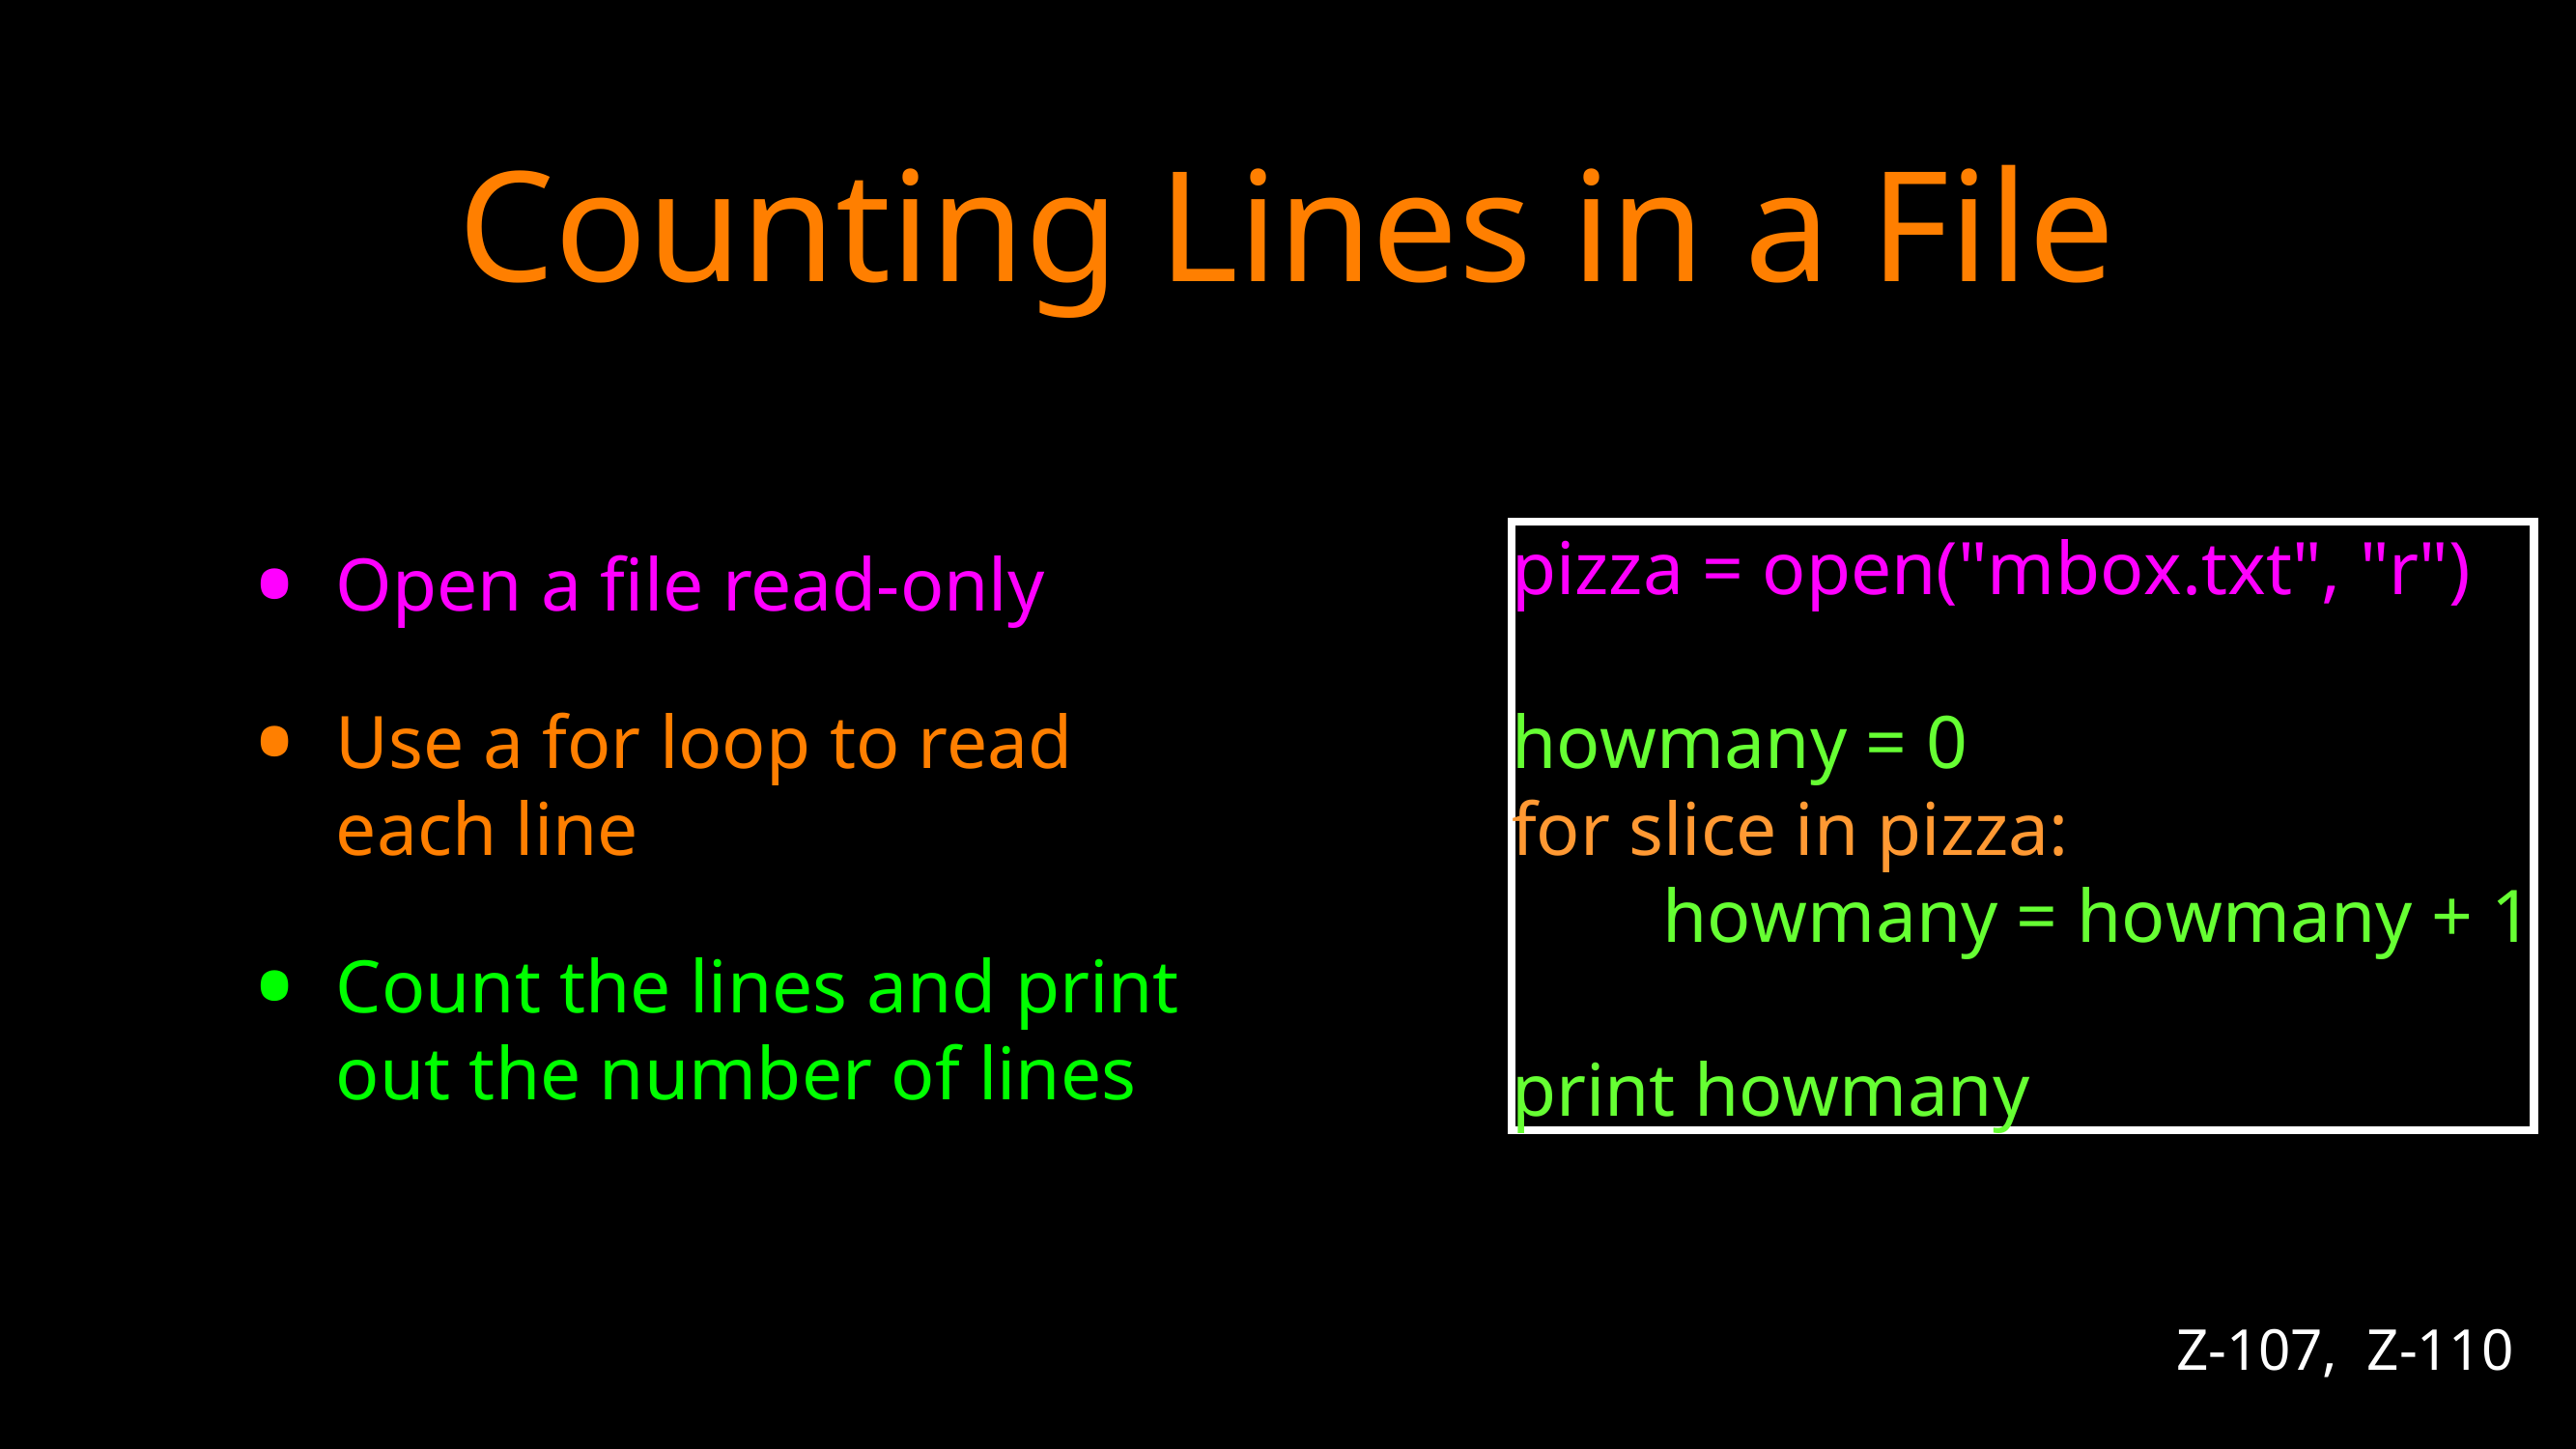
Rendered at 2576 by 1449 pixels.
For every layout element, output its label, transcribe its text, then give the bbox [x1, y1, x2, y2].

title Counting Lines in a File [183, 38, 2392, 403]
text_box Z-107, Z-110 [2176, 1313, 2529, 1381]
list Open a file read-only Use a for loop to read each line Count the lines and print out the number of lines [211, 374, 1252, 1278]
text_box pizza = open("mbox.txt", "r") howmany = 0 for slice in pizza: howmany = howmany + 1 print howmany [1512, 522, 2534, 1131]
